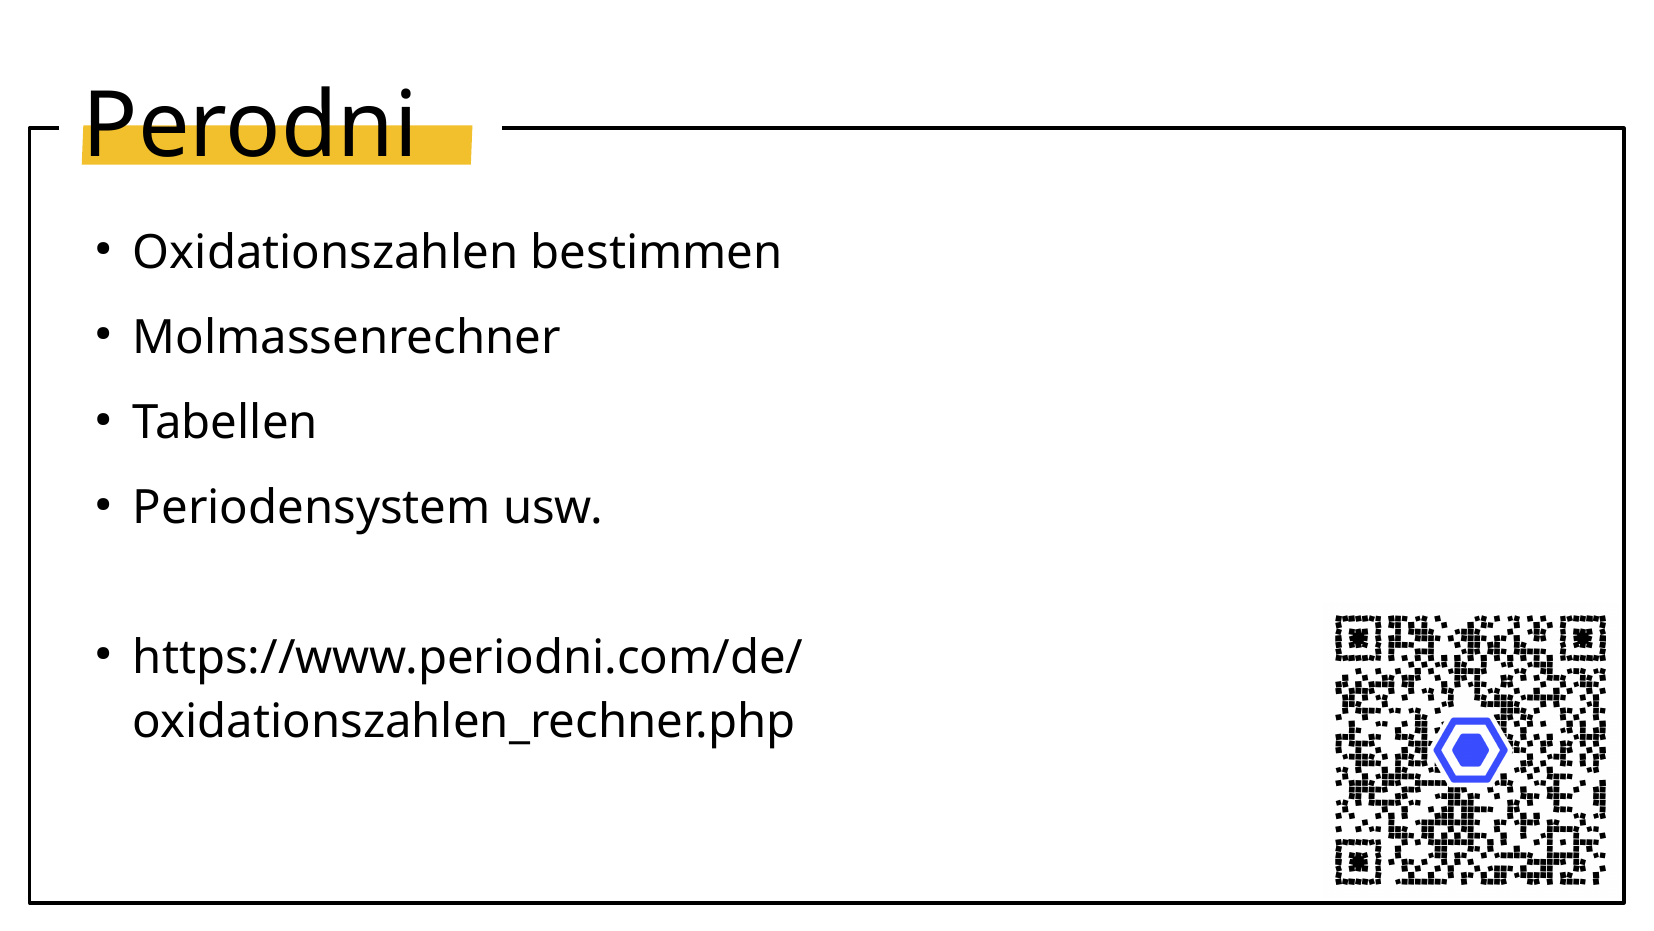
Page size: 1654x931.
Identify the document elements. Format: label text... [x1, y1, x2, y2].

list Oxidationszahlen bestimmen Molmassenrechner Tabellen Periodensystem usw. https://www.periodni.com/de/ oxidationszahlen_rechner.php [82, 217, 1571, 758]
picture [1322, 602, 1619, 898]
title Perodni [82, 42, 1571, 199]
